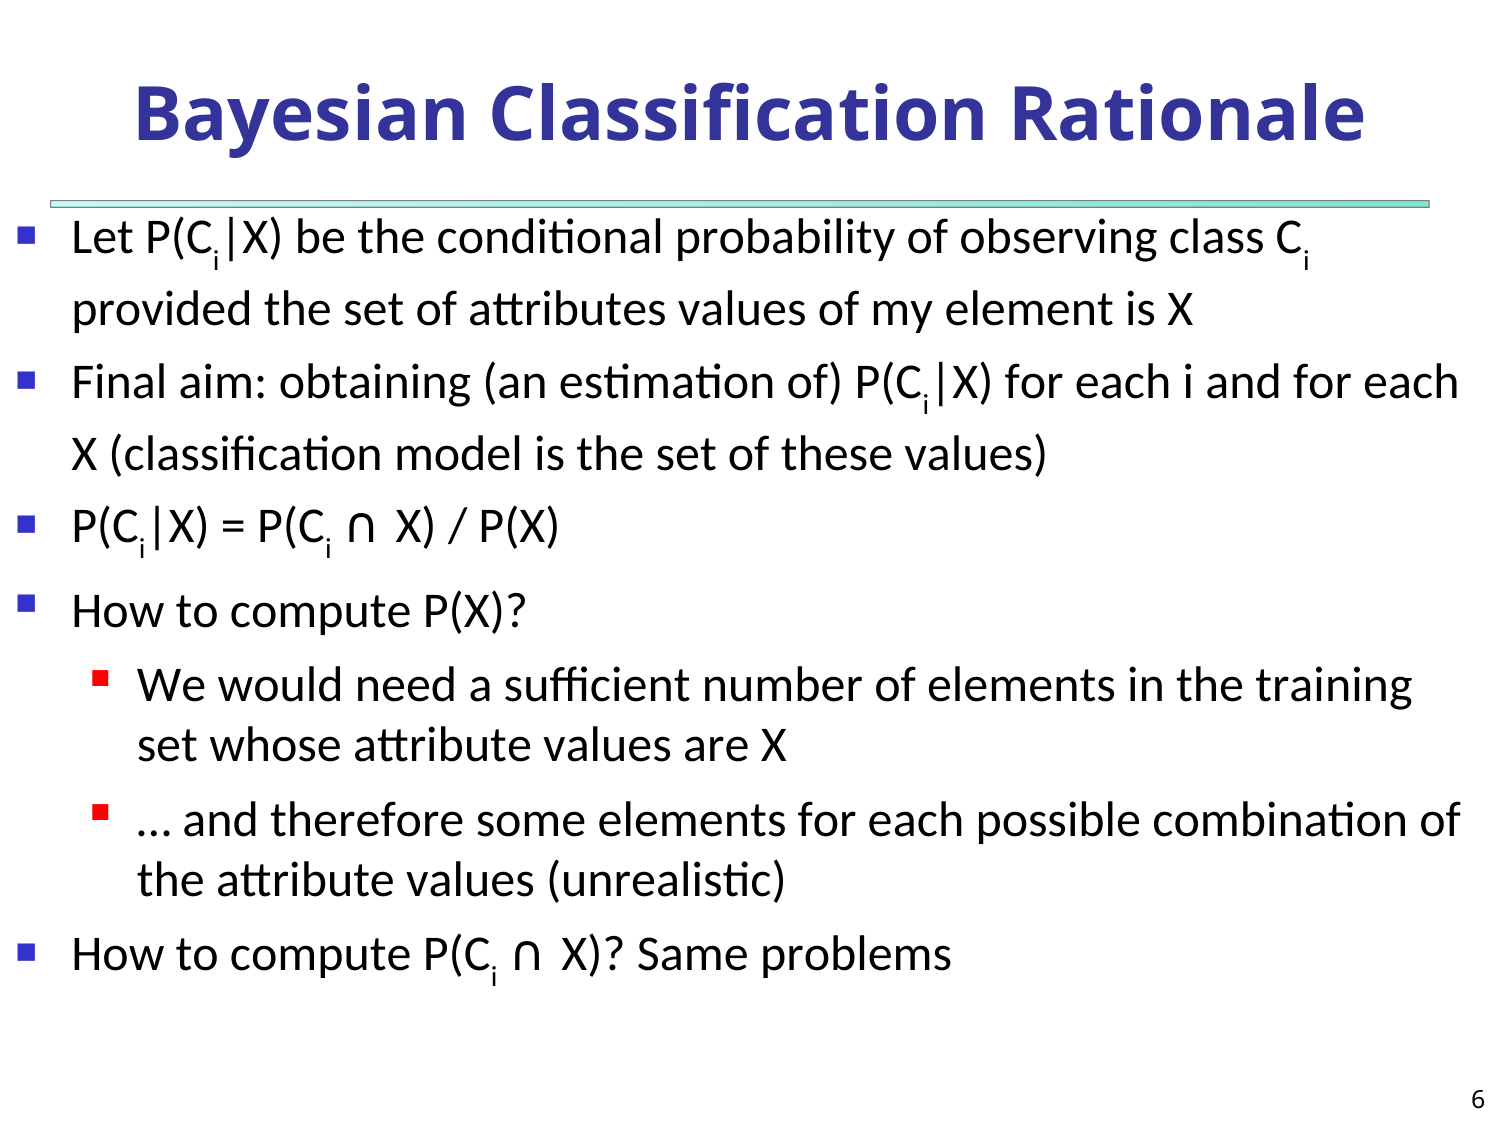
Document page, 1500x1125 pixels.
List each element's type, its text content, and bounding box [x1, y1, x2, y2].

title Bayesian Classification Rationale [30, 37, 1471, 163]
list Let P(Ci|X) be the conditional probability of observing class Ci provided the set of attributes values of my element is X Final aim: obtaining (an estimation of) P(Ci|X) for each i and for each X (classification model is the set of these values) P(Ci|X) = P(Ci ∩ X) / P(X) How to compute P(X)? We would need a sufficient number of elements in the training set whose attribute values are X … and therefore some elements for each possible combination of the attribute values (unrealistic) How to compute P(Ci ∩ X)? Same problems [0, 196, 1500, 1125]
